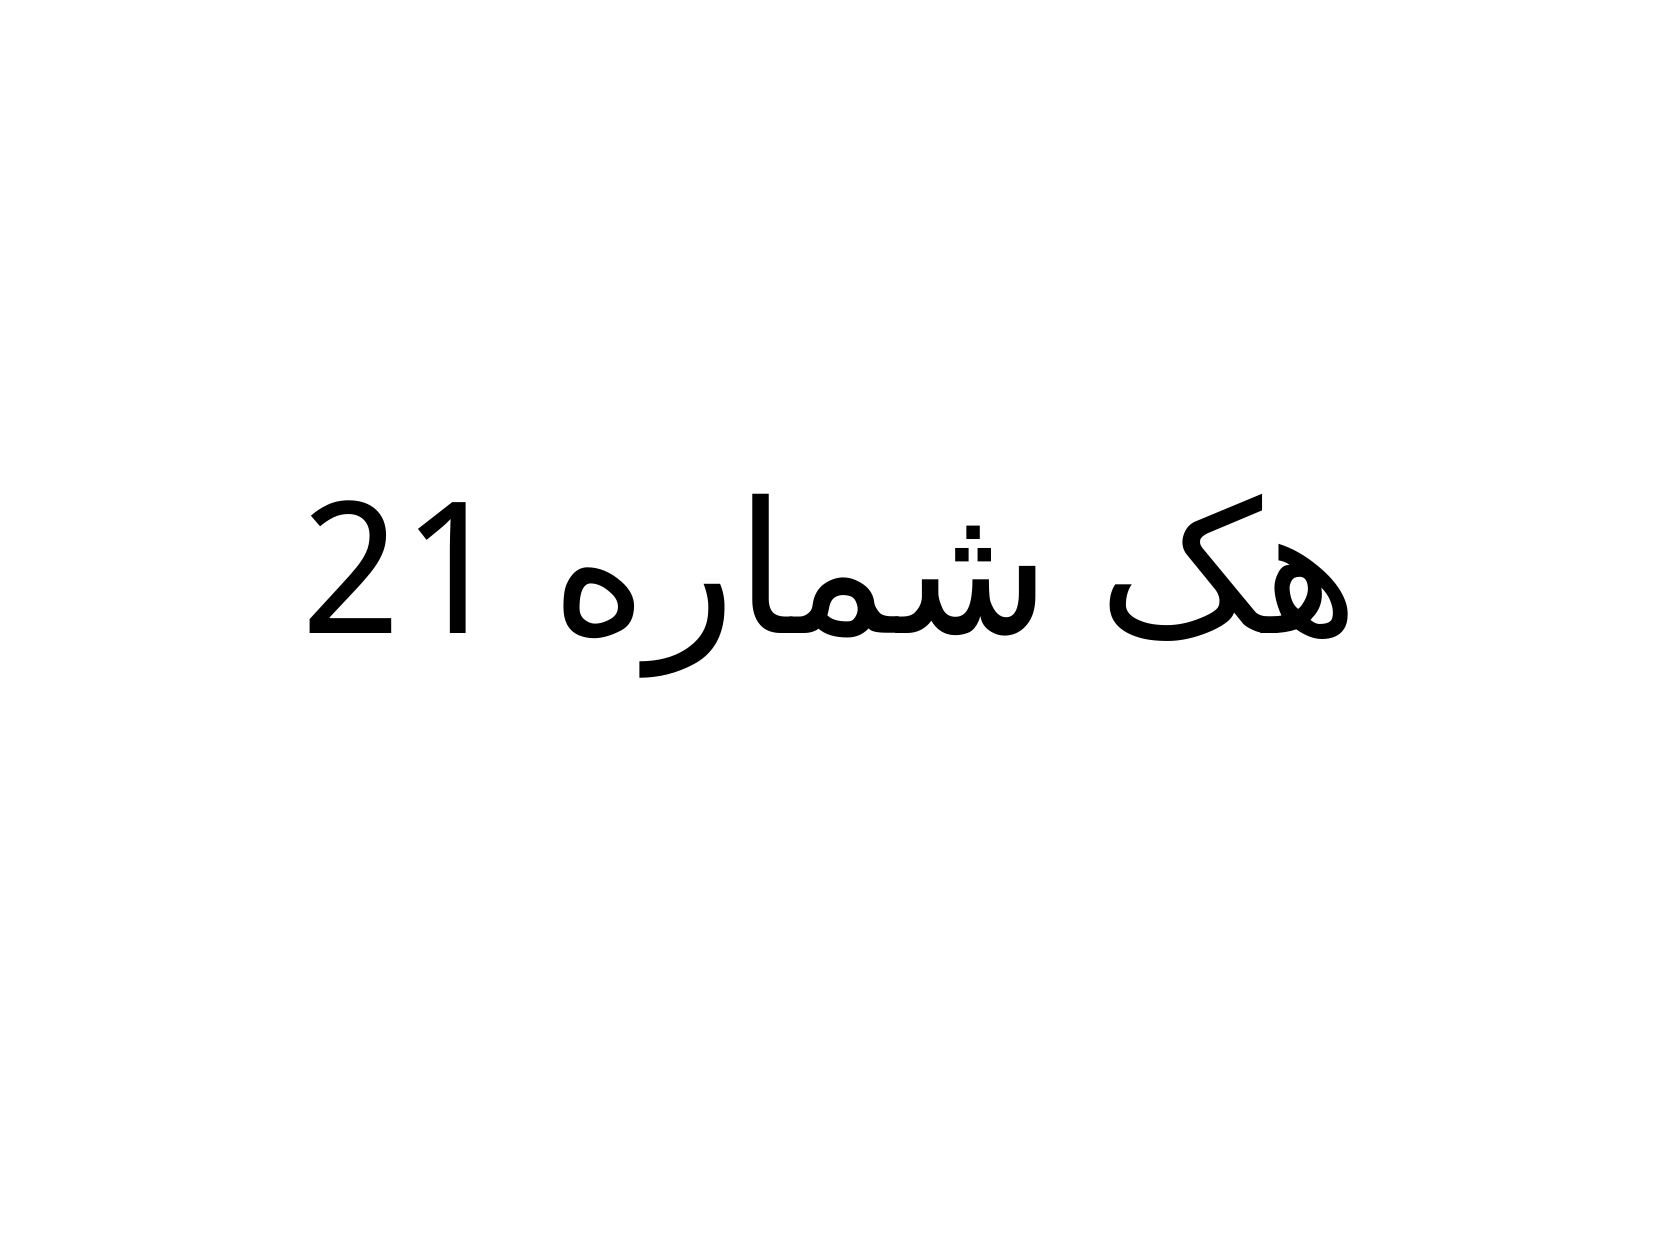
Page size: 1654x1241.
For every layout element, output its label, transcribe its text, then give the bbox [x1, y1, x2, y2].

title هک شماره 21 [86, 482, 1576, 695]
